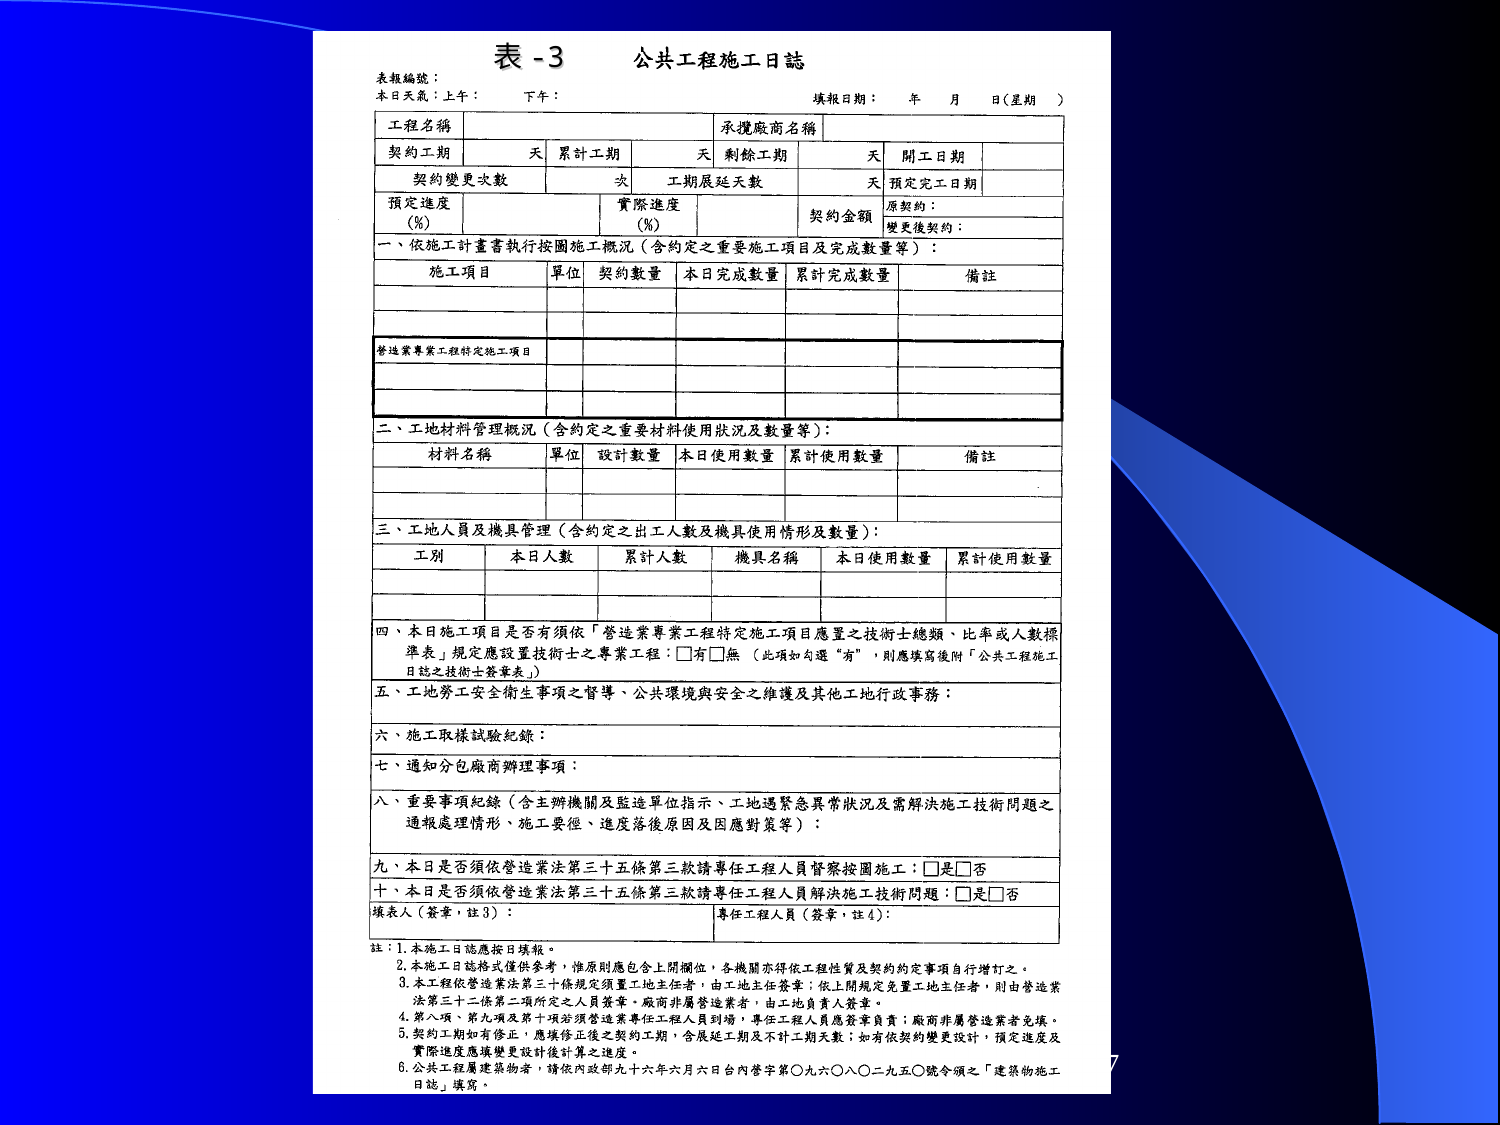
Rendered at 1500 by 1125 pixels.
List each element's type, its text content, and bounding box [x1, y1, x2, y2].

text_box [1074, 1025, 1388, 1101]
picture [312, 31, 1111, 1094]
text_box 表-3 [478, 31, 567, 82]
